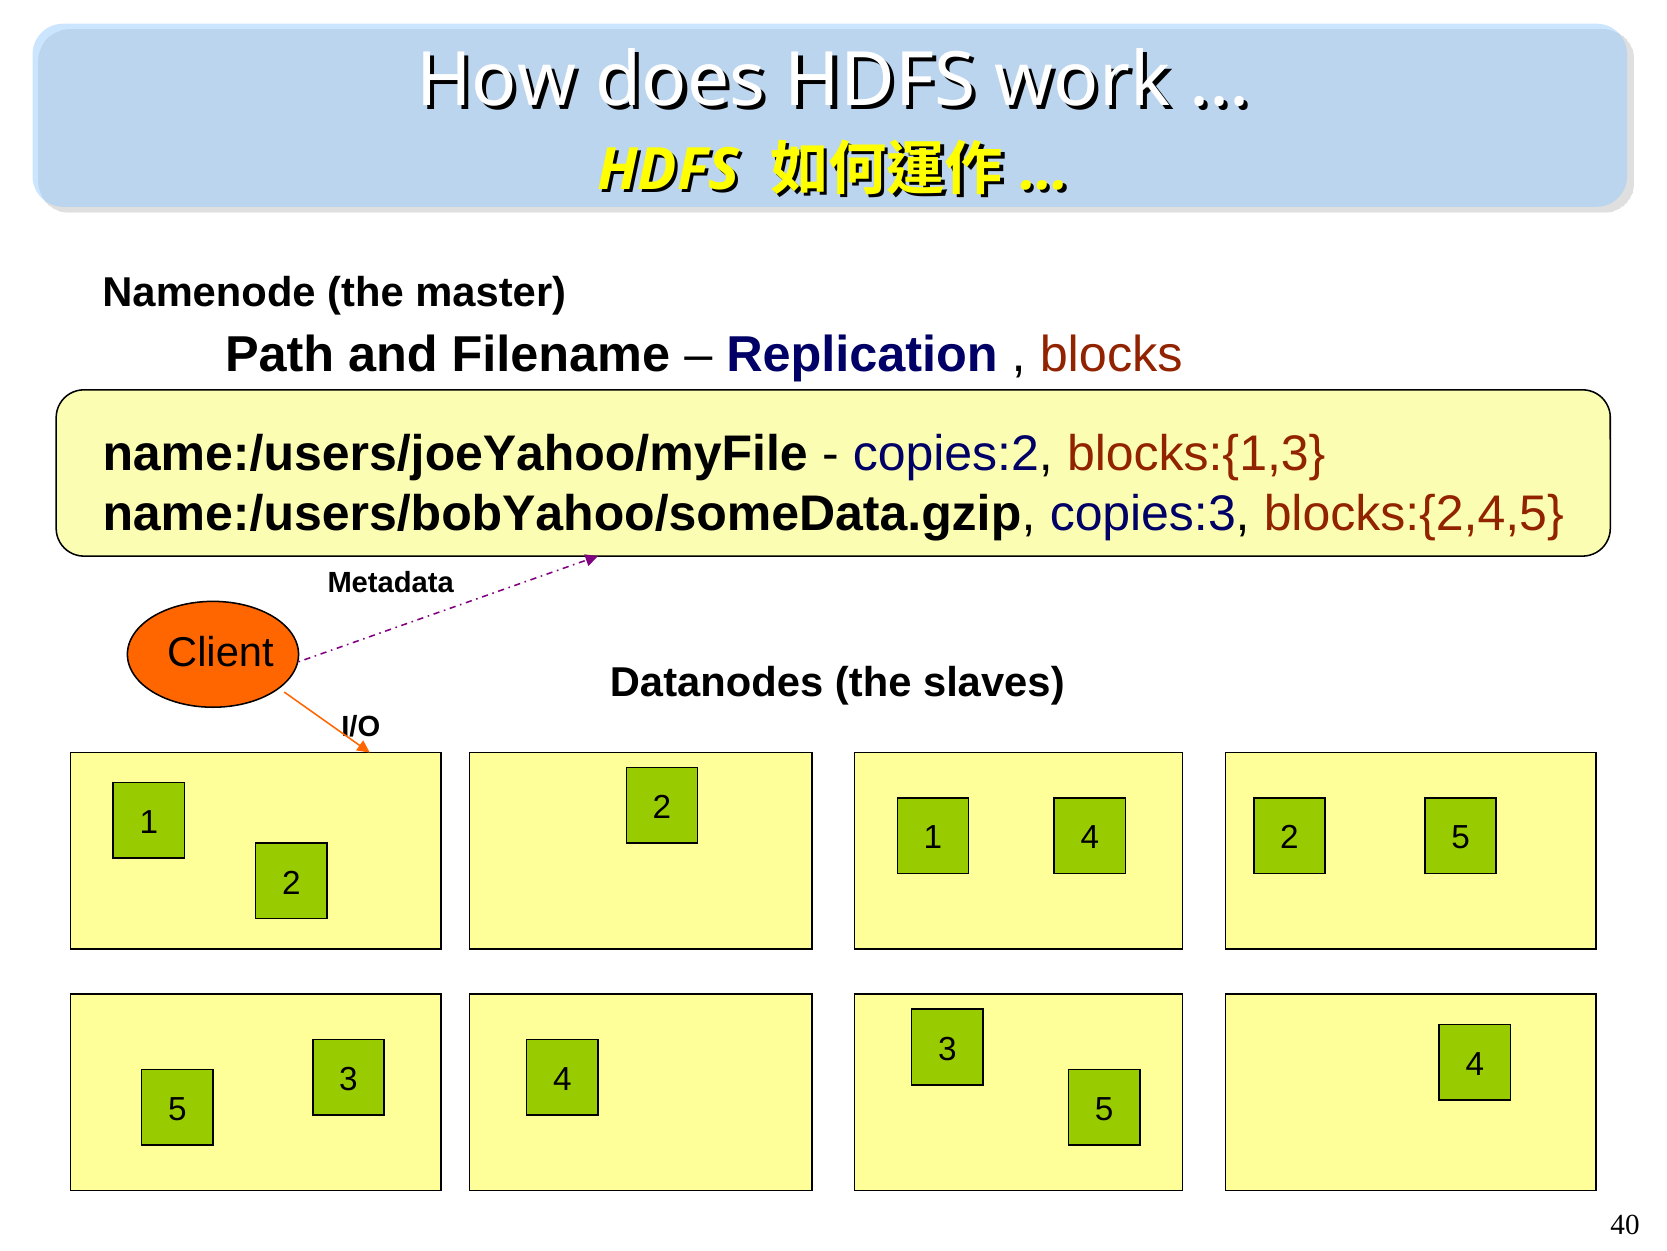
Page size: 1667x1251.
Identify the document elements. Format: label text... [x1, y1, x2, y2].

text_box [70, 752, 442, 949]
text_box [1225, 752, 1597, 949]
text_box 5 [141, 1069, 214, 1146]
text_box Path and Filename – Replication , blocks [210, 313, 1363, 390]
text_box 4 [526, 1039, 598, 1116]
text_box 1 [897, 797, 969, 874]
text_box 4 [1054, 797, 1126, 874]
text_box Namenode (the master) [87, 257, 582, 323]
text_box Client [127, 601, 299, 708]
text_box 2 [626, 767, 698, 844]
text_box Datanodes (the slaves) [595, 646, 1081, 713]
text_box 3 [911, 1009, 983, 1085]
text_box name:/users/joeYahoo/myFile - copies:2, blocks:{1,3} name:/users/bobYahoo/someData.gzip, copies:3, blocks:{2,4,5} [56, 389, 1611, 557]
text_box 2 [1253, 797, 1326, 874]
text_box [1225, 994, 1597, 1191]
text_box [32, 23, 1628, 207]
text_box [469, 752, 812, 949]
title How does HDFS work ... HDFS 如何運作... [124, 24, 1542, 210]
text_box 5 [1425, 797, 1497, 874]
text_box 1 [113, 782, 185, 859]
text_box I/O [341, 617, 413, 743]
text_box 2 [255, 843, 328, 919]
text_box [854, 994, 1183, 1191]
text_box [854, 752, 1183, 949]
text_box [70, 994, 442, 1191]
text_box 5 [1068, 1069, 1140, 1146]
text_box [469, 994, 812, 1191]
text_box 4 [1439, 1024, 1511, 1100]
text_box I/O [341, 734, 353, 743]
text_box Metadata [312, 556, 513, 607]
text_box 3 [312, 1039, 385, 1116]
